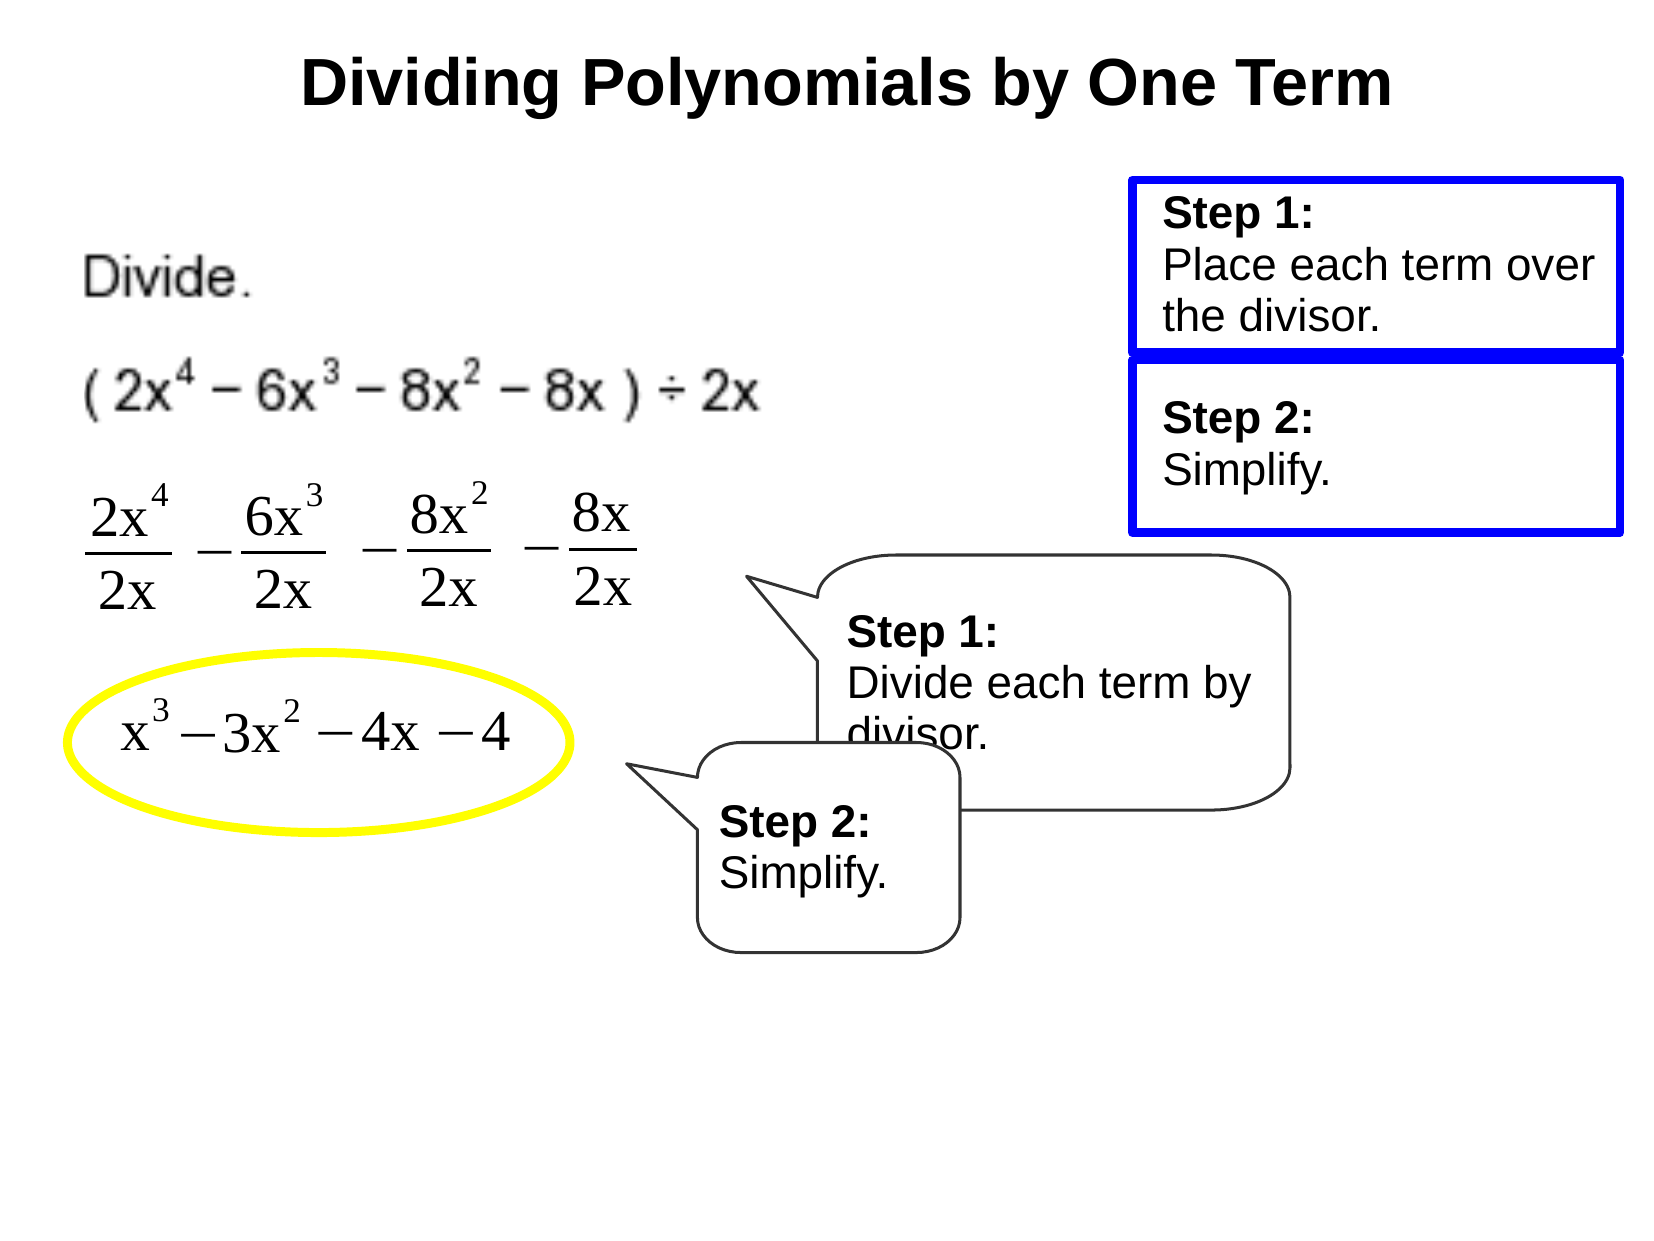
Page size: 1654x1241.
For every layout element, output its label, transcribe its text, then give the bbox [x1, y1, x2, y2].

text_box Step 1: Place each term over the divisor. Step 2: Simplify. [1147, 180, 1628, 967]
chart [183, 475, 335, 622]
chart [348, 473, 500, 620]
text_box Dividing Polynomials by One Term [120, 37, 1576, 128]
chart [75, 475, 181, 623]
text_box Step 1: Divide each term by divisor. [746, 555, 1291, 811]
text_box Step 1: Place each term over the divisor. Step 2: Simplify. [1147, 364, 1616, 528]
chart [510, 480, 646, 619]
text_box Step 1: Place each term over the divisor. Step 2: Simplify. [1147, 184, 1616, 348]
text_box Step 2: Simplify. [626, 742, 961, 953]
chart [112, 690, 518, 766]
picture [84, 222, 1021, 451]
